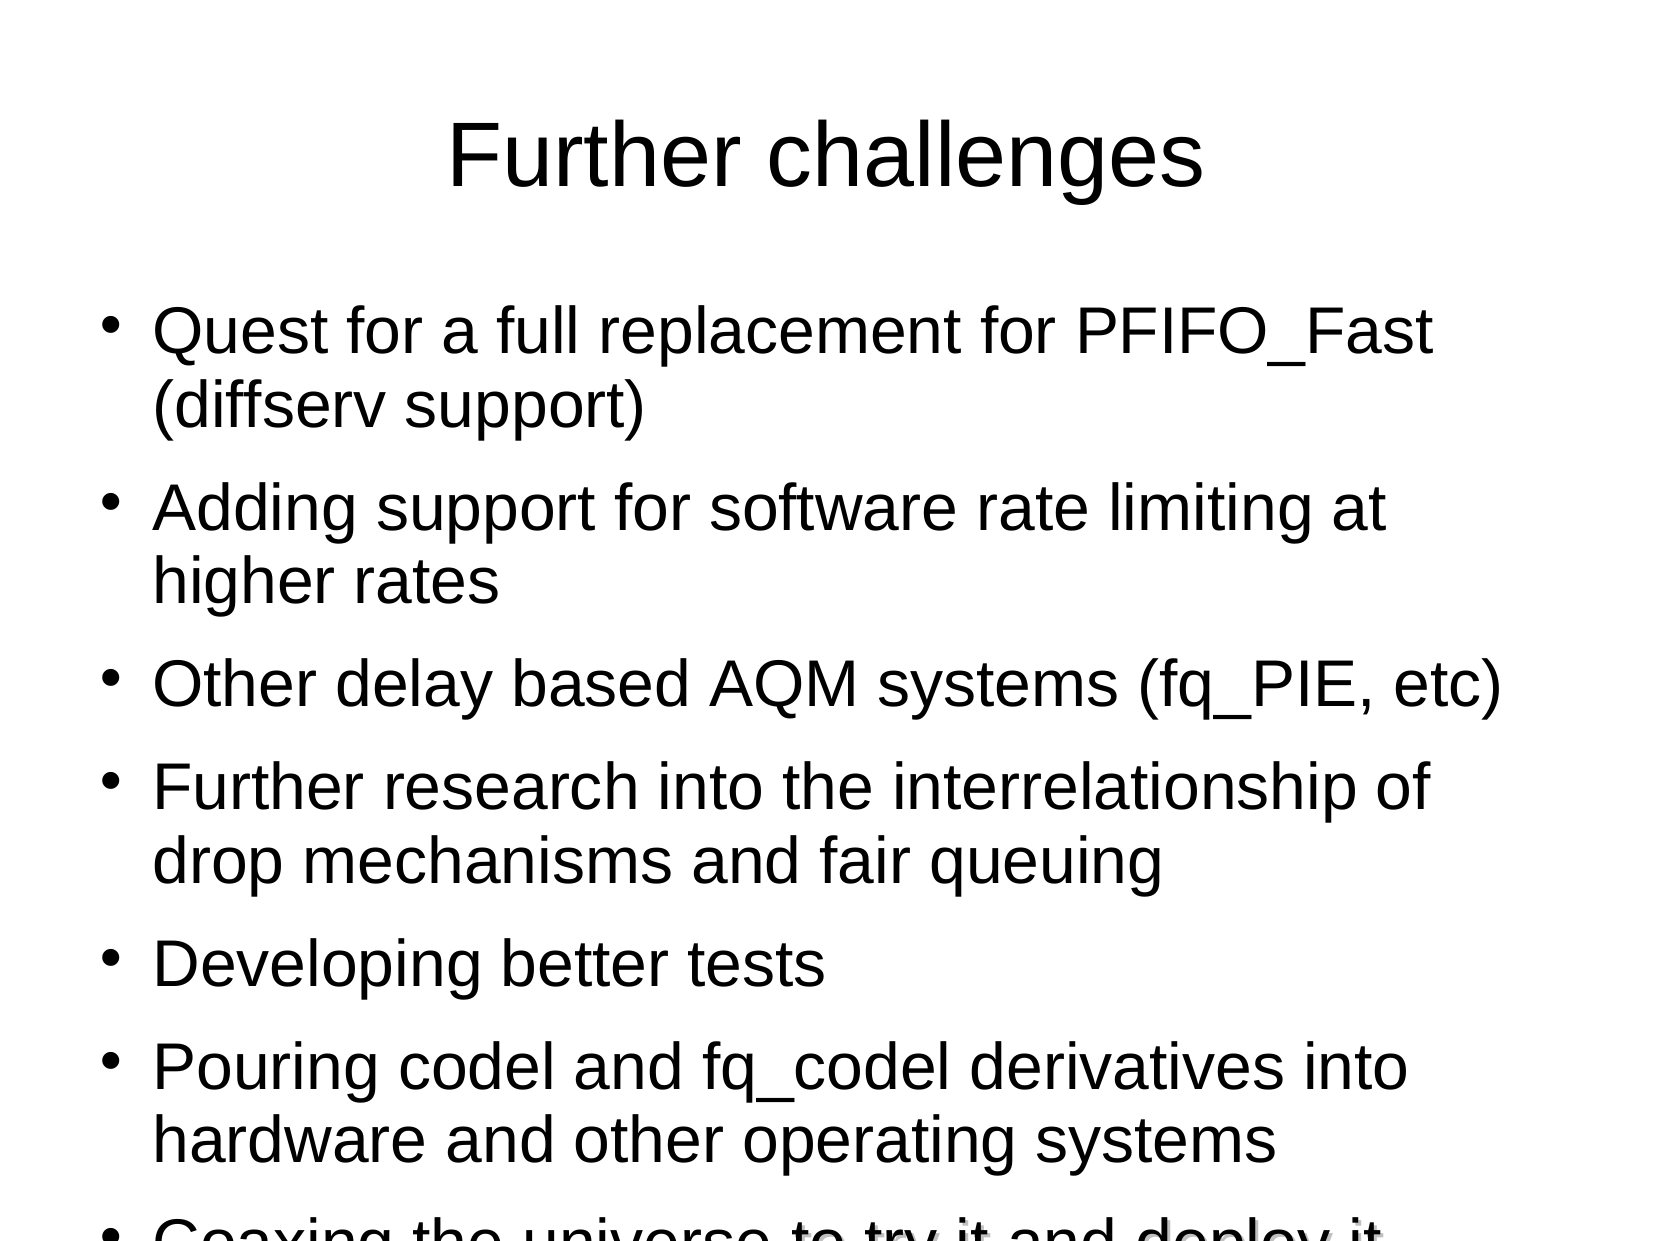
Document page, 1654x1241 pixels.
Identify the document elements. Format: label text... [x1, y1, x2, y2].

title Further challenges [82, 49, 1571, 257]
list Quest for a full replacement for PFIFO_Fast (diffserv support) Adding support for software rate limiting at higher rates Other delay based AQM systems (fq_PIE, etc) Further research into the interrelationship of drop mechanisms and fair queuing Developing better tests Pouring codel and fq_codel derivatives into hardware and other operating systems Coaxing the universe to try it and deploy it And there are a few problematic protocols like uTP and DASH, and new ones like webrtc, that need to be looked at harder [82, 290, 1538, 1241]
